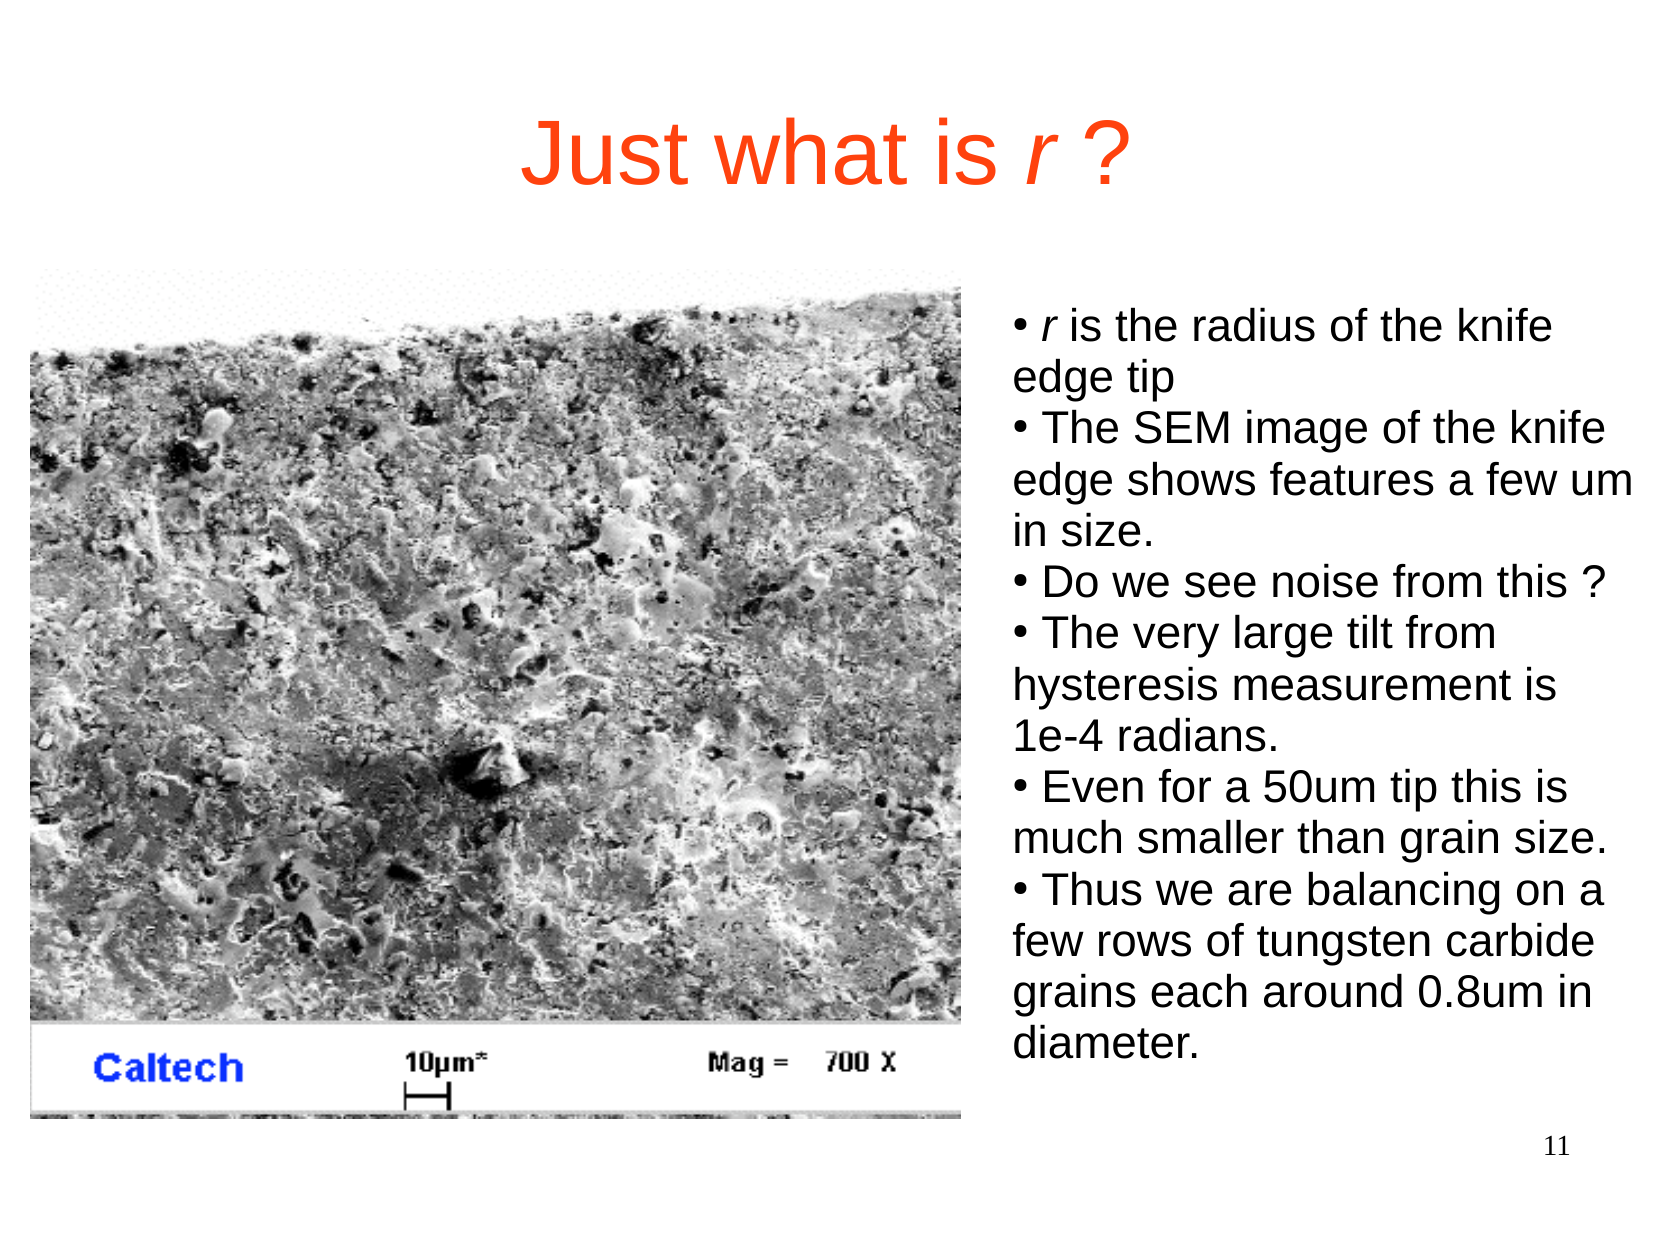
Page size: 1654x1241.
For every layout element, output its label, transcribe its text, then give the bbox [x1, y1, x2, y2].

title Just what is r ? [82, 56, 1571, 250]
text_box r is the radius of the knife edge tip The SEM image of the knife edge shows features a few um in size. Do we see noise from this ? The very large tilt from hysteresis measurement is 1e-4 radians. Even for a 50um tip this is much smaller than grain size. Thus we are balancing on a few rows of tungsten carbide grains each around 0.8um in diameter. [997, 292, 1654, 1077]
picture [30, 269, 961, 1119]
